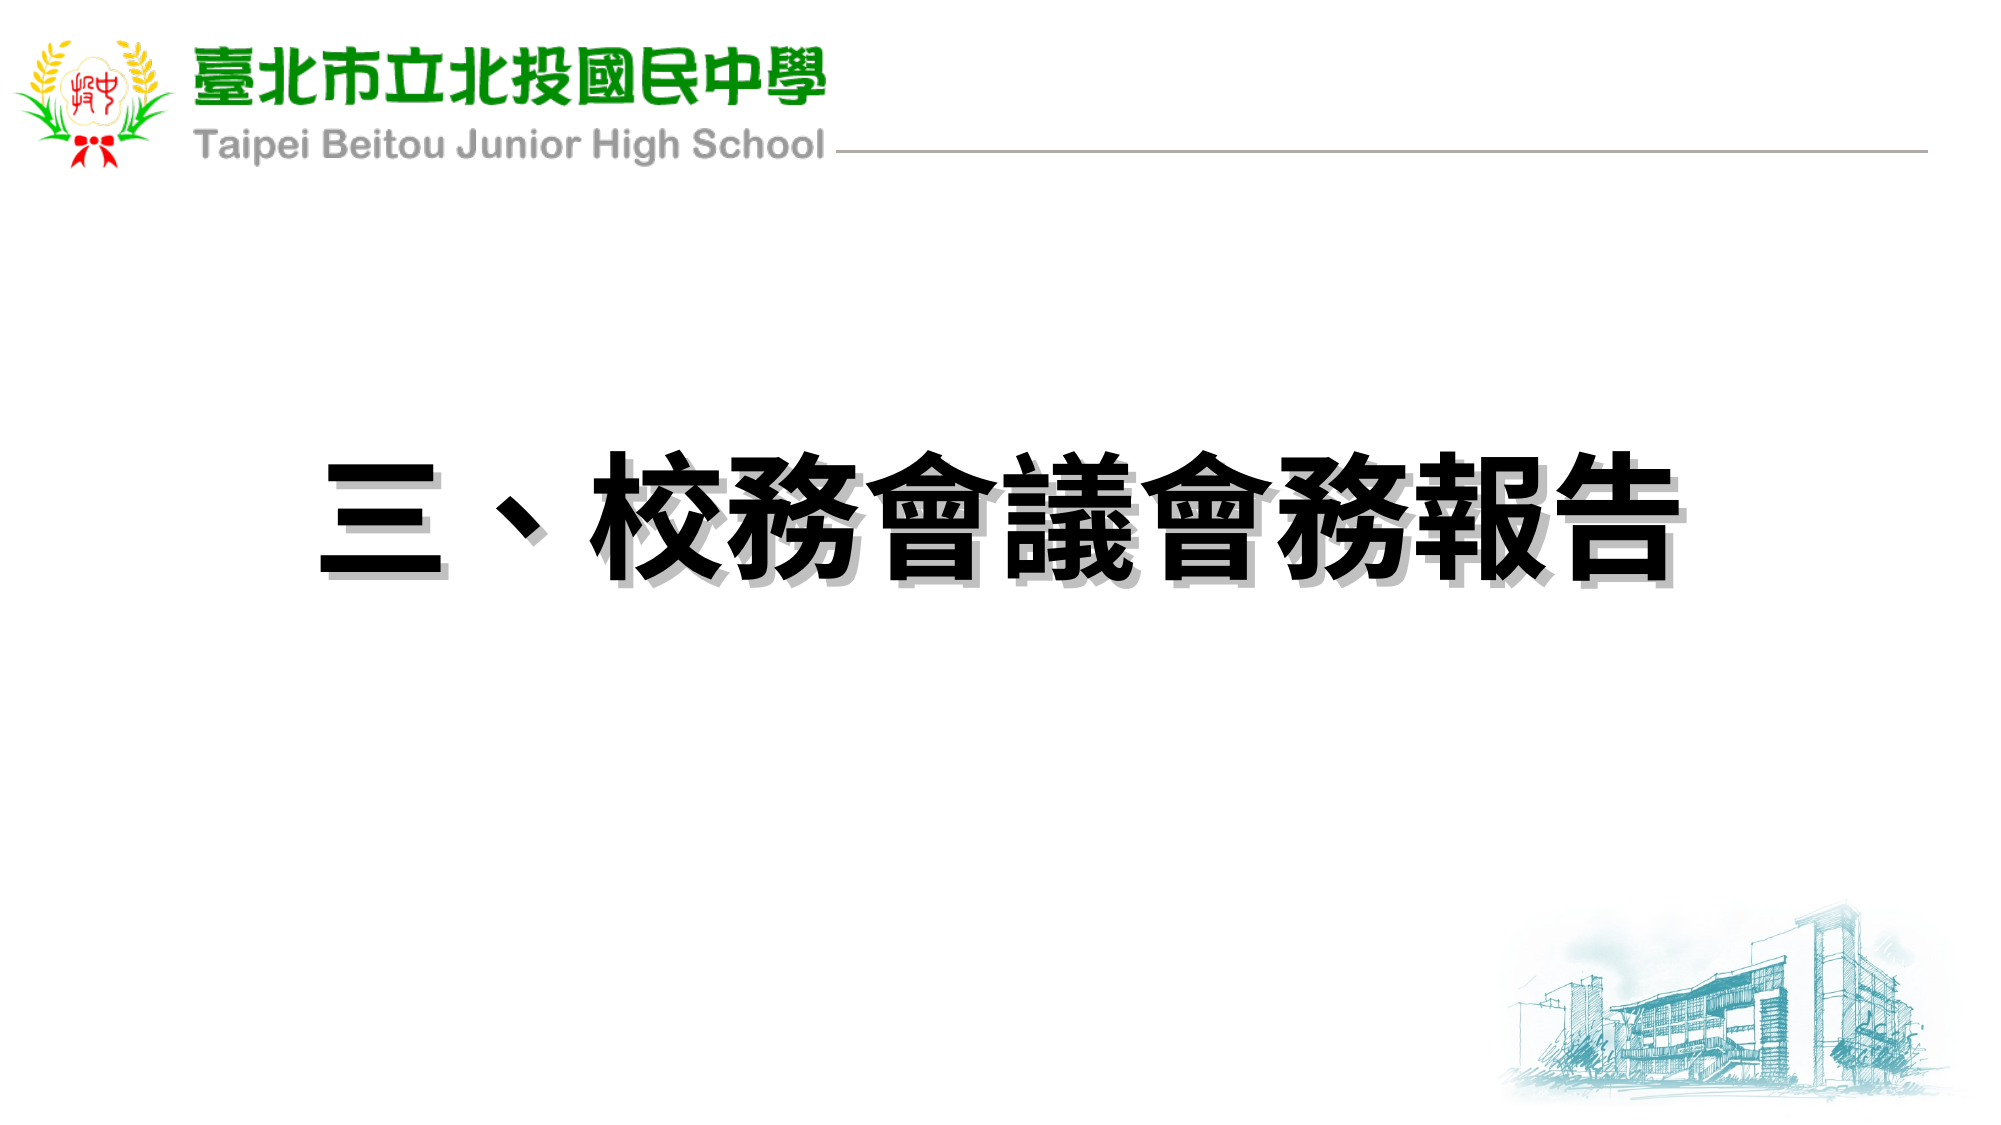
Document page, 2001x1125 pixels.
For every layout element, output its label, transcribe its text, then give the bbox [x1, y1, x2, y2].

list 三、校務會議會務報告 [137, 423, 1863, 893]
